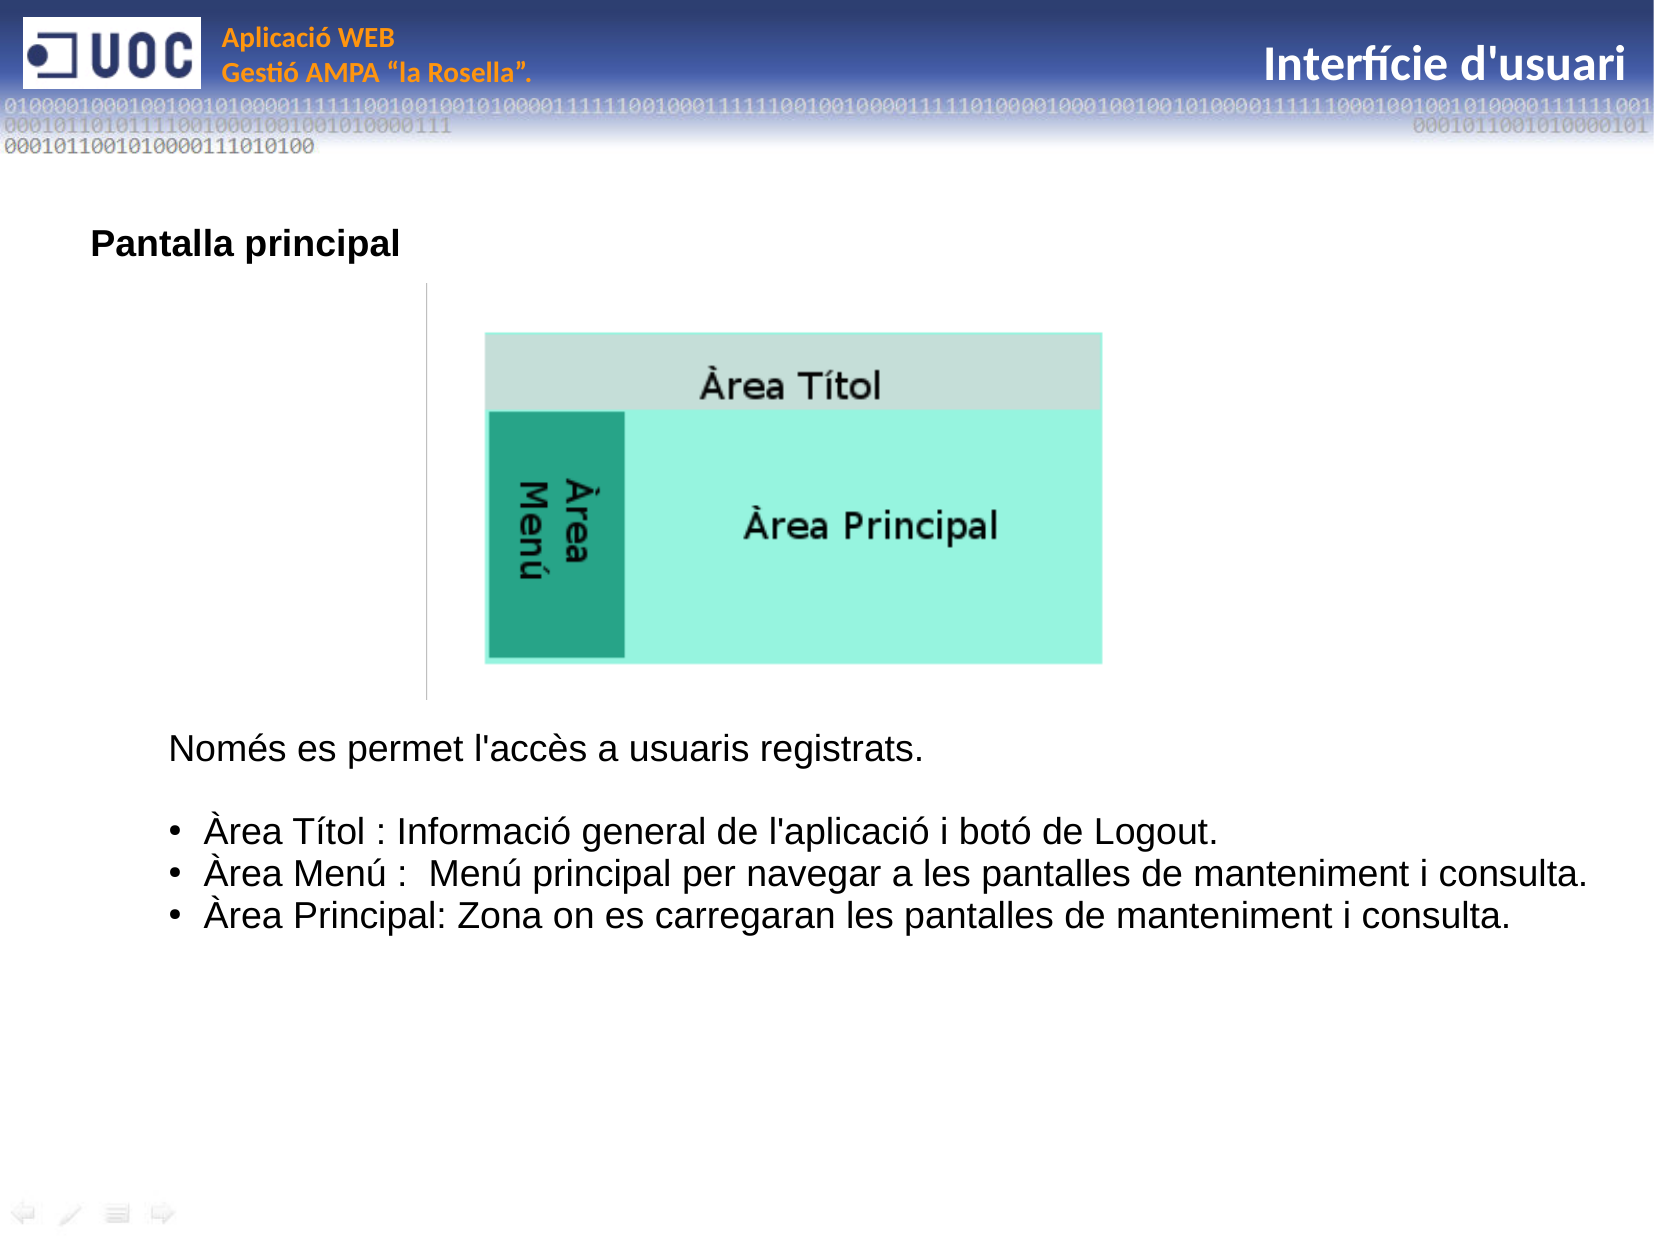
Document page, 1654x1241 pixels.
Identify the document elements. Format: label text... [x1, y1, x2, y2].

picture [0, 0, 1654, 1241]
text_box Àrea Títol : Informació general de l'aplicació i botó de Logout. Àrea Menú : Menú principal per navegar a les pantalles de manteniment i consulta. Àrea Principal: Zona on es carregaran les pantalles de manteniment i consulta. [153, 803, 1607, 945]
text_box Interfície d'usuari [909, 23, 1642, 99]
text_box Pantalla principal [75, 214, 461, 273]
text_box Aplicació WEB Gestió AMPA “la Rosella”. [206, 12, 709, 95]
text_box Només es permet l'accès a usuaris registrats. [153, 720, 940, 778]
